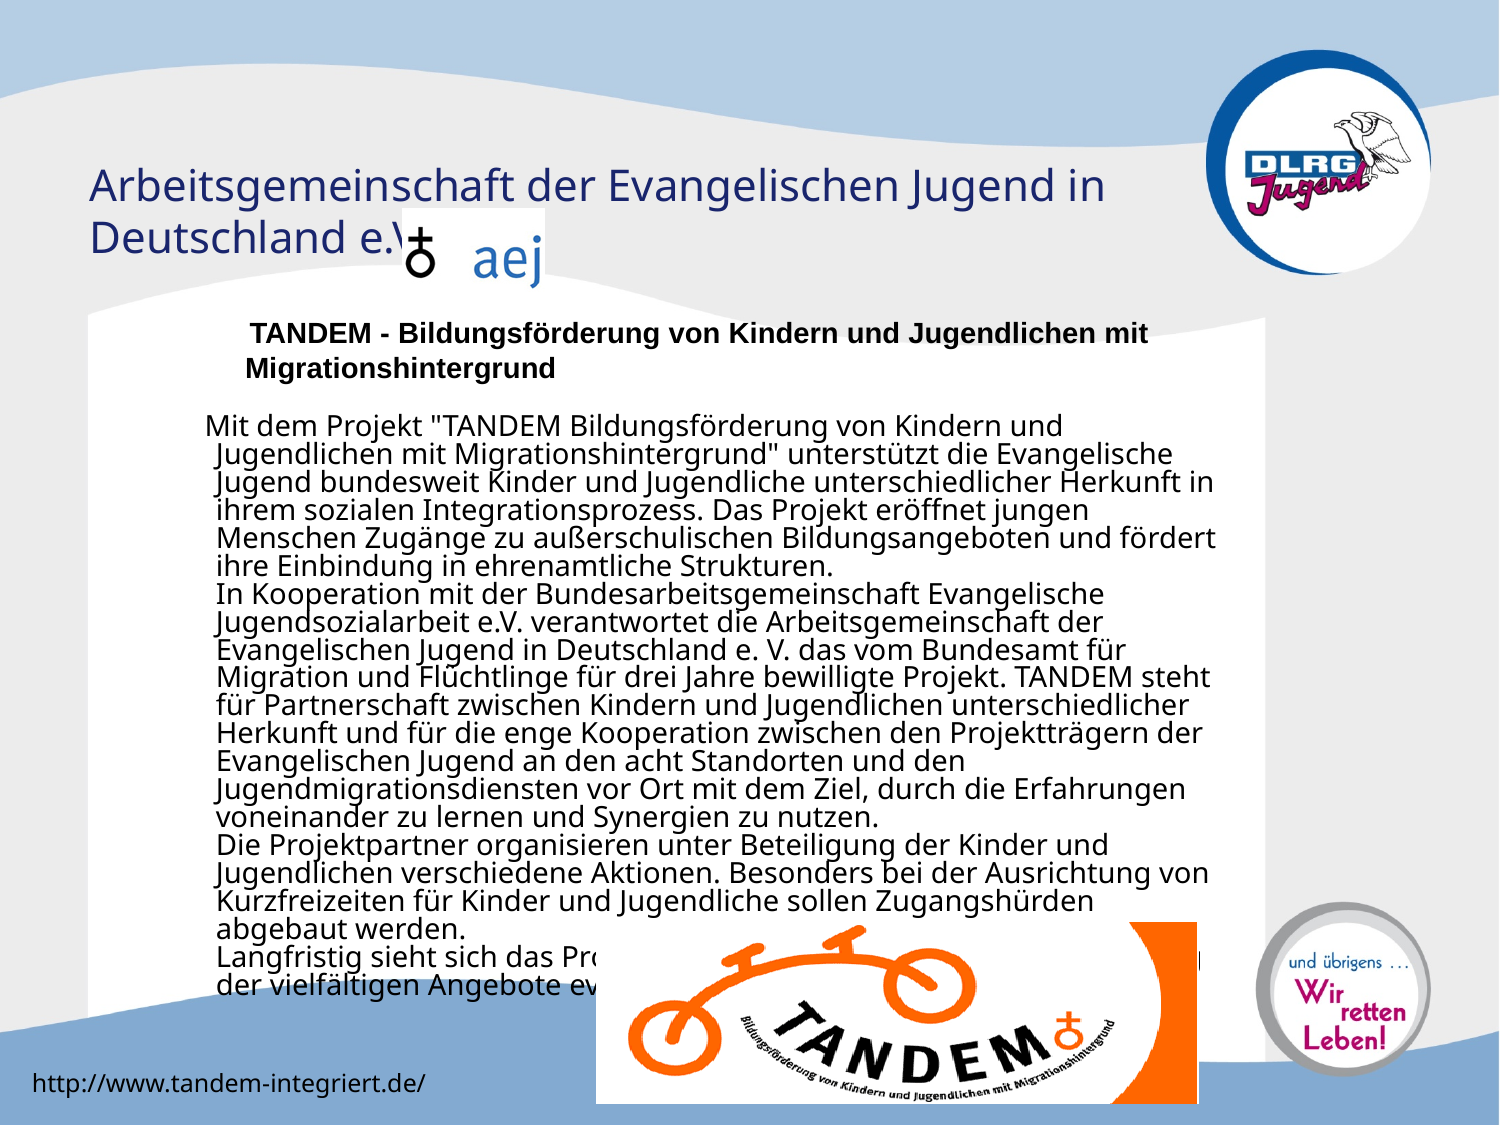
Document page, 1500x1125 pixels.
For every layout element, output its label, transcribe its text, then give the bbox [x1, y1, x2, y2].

picture [0, 0, 1500, 1125]
list TANDEM - Bildungsförderung von Kindern und Jugendlichen mit Migrationshintergrund Mit dem Projekt "TANDEM Bildungsförderung von Kindern und Jugendlichen mit Migrationshintergrund" unterstützt die Evangelische Jugend bundesweit Kinder und Jugendliche unterschiedlicher Herkunft in ihrem sozialen Integrationsprozess. Das Projekt eröffnet jungen Menschen Zugänge zu außerschulischen Bildungsangeboten und fördert ihre Einbindung in ehrenamtliche Strukturen. In Kooperation mit der Bundesarbeitsgemeinschaft Evangelische Jugendsozialarbeit e.V. verantwortet die Arbeitsgemeinschaft der Evangelischen Jugend in Deutschland e. V. das vom Bundesamt für Migration und Flüchtlinge für drei Jahre bewilligte Projekt. TANDEM steht für Partnerschaft zwischen Kindern und Jugendlichen unterschiedlicher Herkunft und für die enge Kooperation zwischen den Projektträgern der Evangelischen Jugend an den acht Standorten und den Jugendmigrationsdiensten vor Ort mit dem Ziel, durch die Erfahrungen voneinander zu lernen und Synergien zu nutzen. Die Projektpartner organisieren unter Beteiligung der Kinder und Jugendlichen verschiedene Aktionen. Besonders bei der Ausrichtung von Kurzfreizeiten für Kinder und Jugendliche sollen Zugangshürden abgebaut werden. Langfristig sieht sich das Projekt als Beitrag zur interkulturellen Öffnung der vielfältigen Angebote evangelischer Kinder- und Jugendarbeit. [88, 307, 1241, 945]
title Arbeitsgemeinschaft der Evangelischen Jugend in Deutschland e.V. (aej) [75, 149, 1138, 263]
text_box http://www.tandem-integriert.de/ [17, 1058, 442, 1108]
